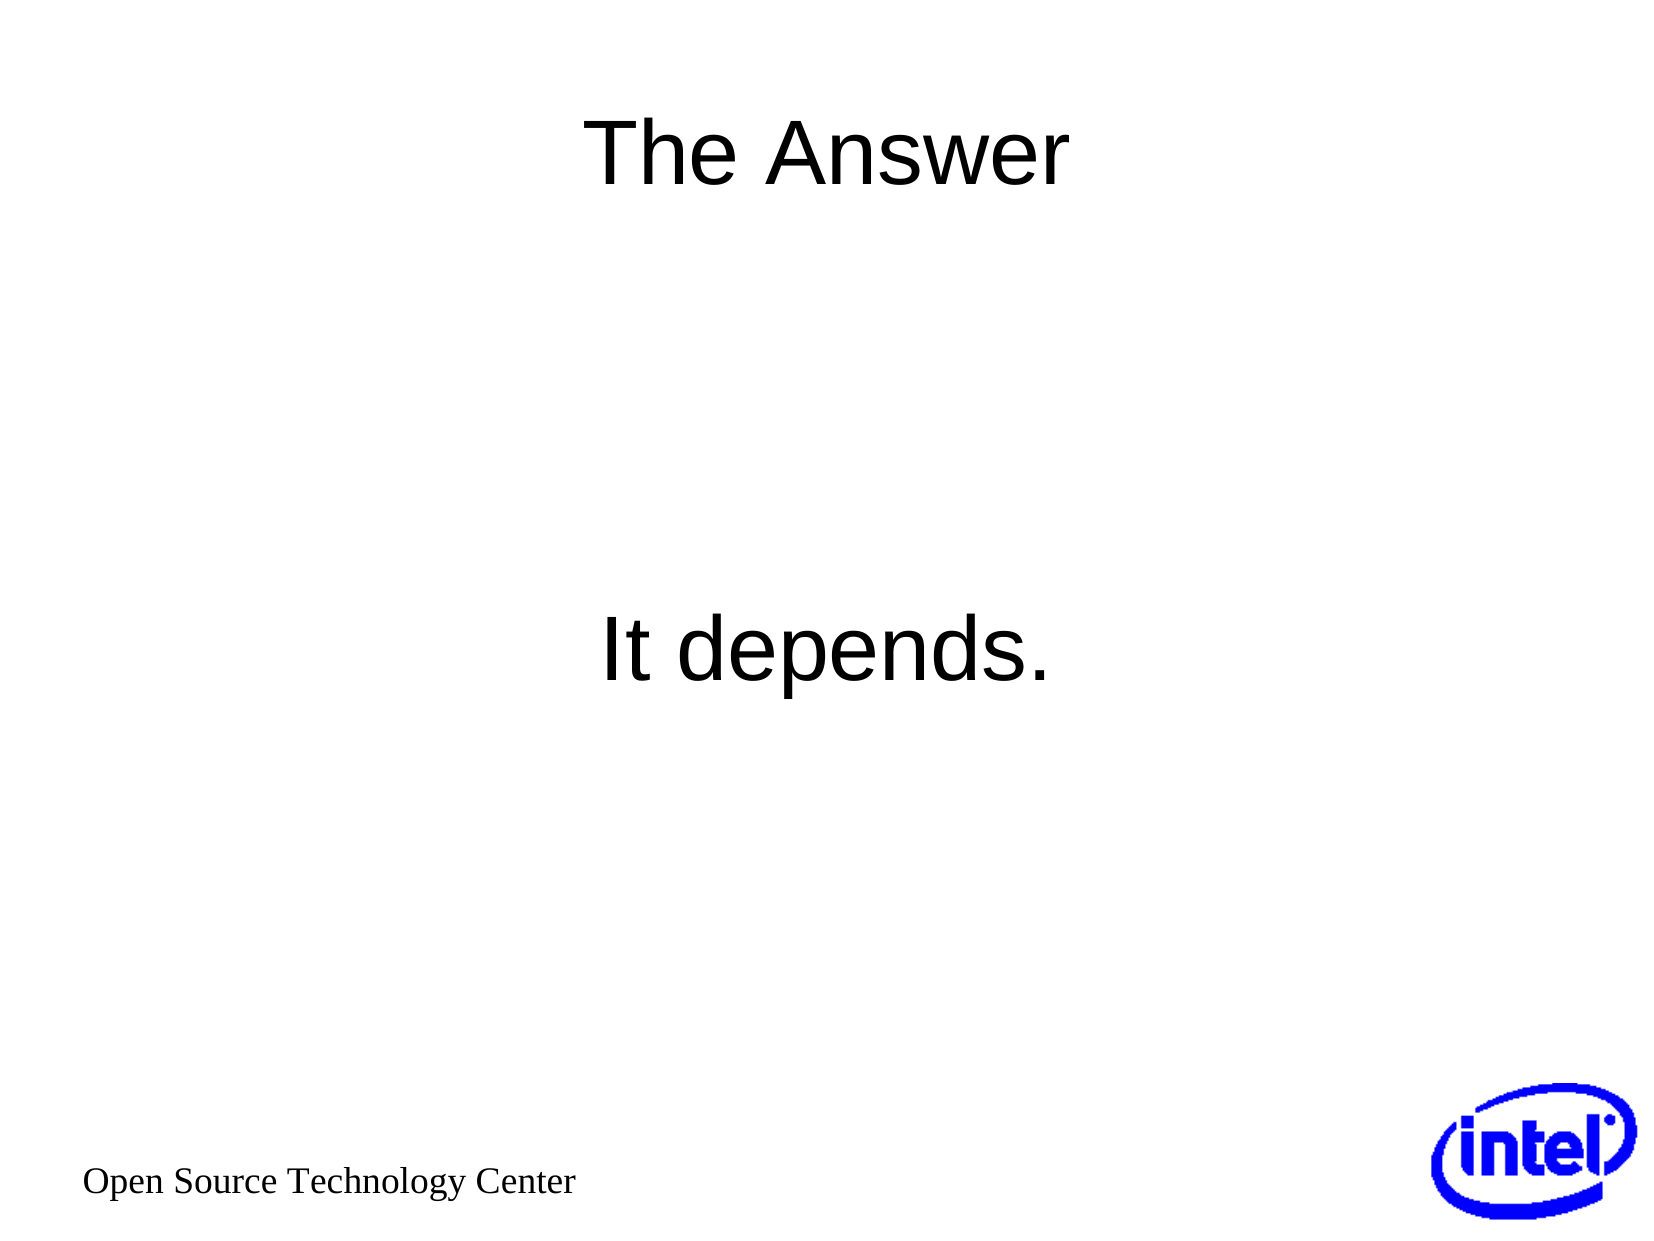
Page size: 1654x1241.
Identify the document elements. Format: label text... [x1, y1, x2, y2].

title The Answer [82, 49, 1571, 257]
subtitle It depends. [82, 290, 1571, 1109]
picture [1430, 1083, 1639, 1223]
